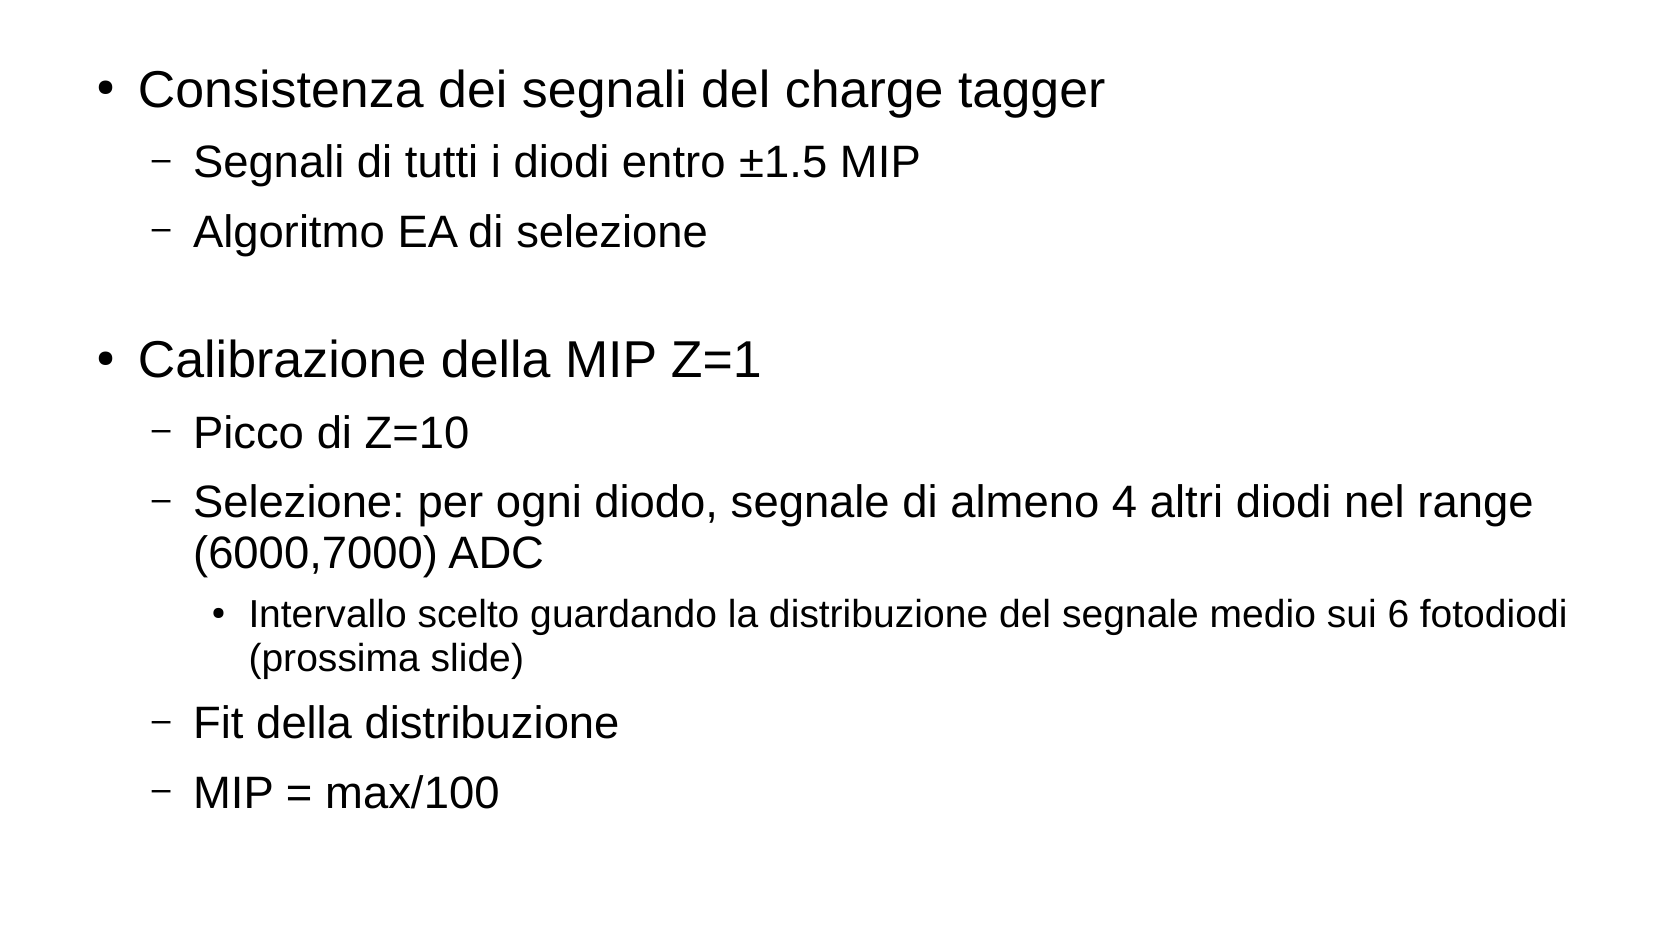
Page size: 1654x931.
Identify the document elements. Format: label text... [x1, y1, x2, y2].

list Consistenza dei segnali del charge tagger Segnali di tutti i diodi entro ±1.5 MIP Algoritmo EA di selezione Calibrazione della MIP Z=1 Picco di Z=10 Selezione: per ogni diodo, segnale di almeno 4 altri diodi nel range (6000,7000) ADC Intervallo scelto guardando la distribuzione del segnale medio sui 6 fotodiodi (prossima slide) Fit della distribuzione MIP = max/100 [82, 60, 1571, 826]
